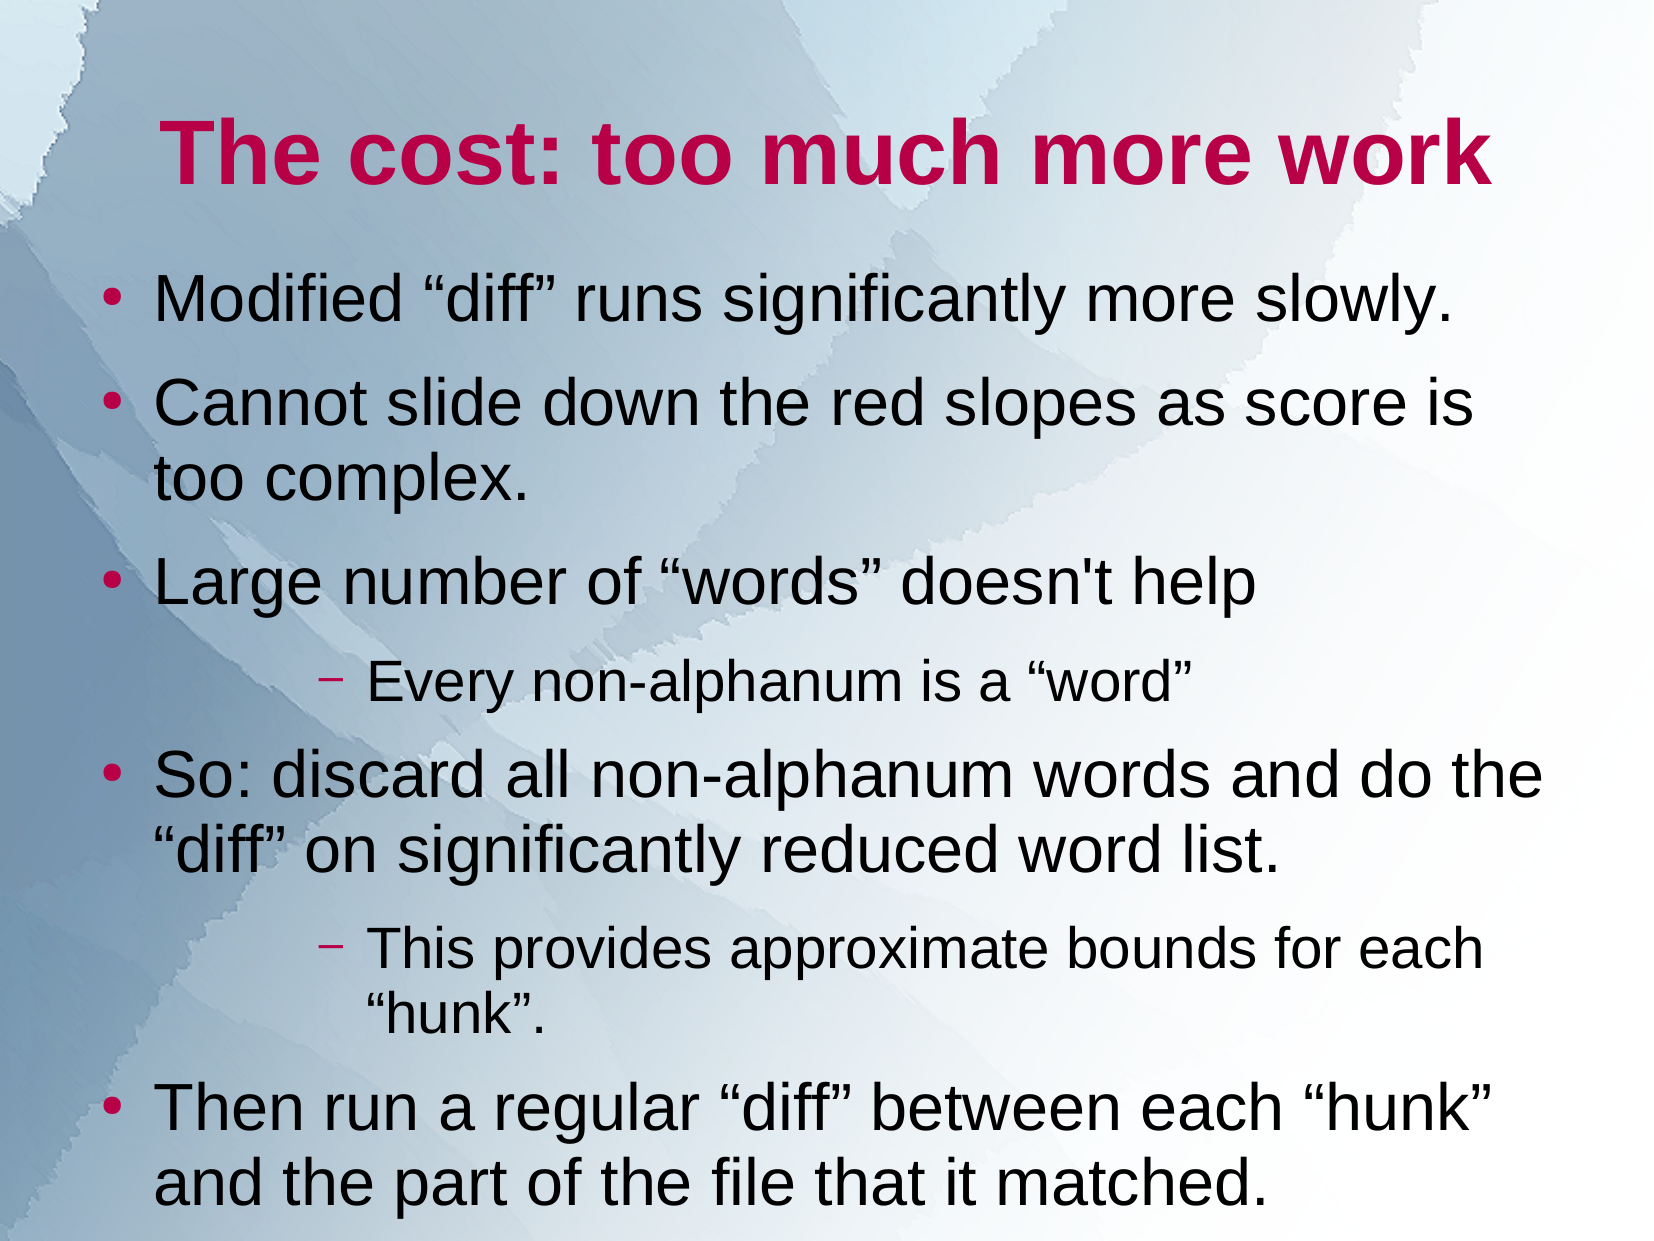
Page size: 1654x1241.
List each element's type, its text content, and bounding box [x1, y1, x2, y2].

list Modified “diff” runs significantly more slowly. Cannot slide down the red slopes as score is too complex. Large number of “words” doesn't help Every non-alphanum is a “word” So: discard all non-alphanum words and do the “diff” on significantly reduced word list. This provides approximate bounds for each “hunk”. Then run a regular “diff” between each “hunk” and the part of the file that it matched. [82, 260, 1571, 1220]
picture [0, 0, 1654, 1241]
title The cost: too much more work [82, 49, 1571, 257]
